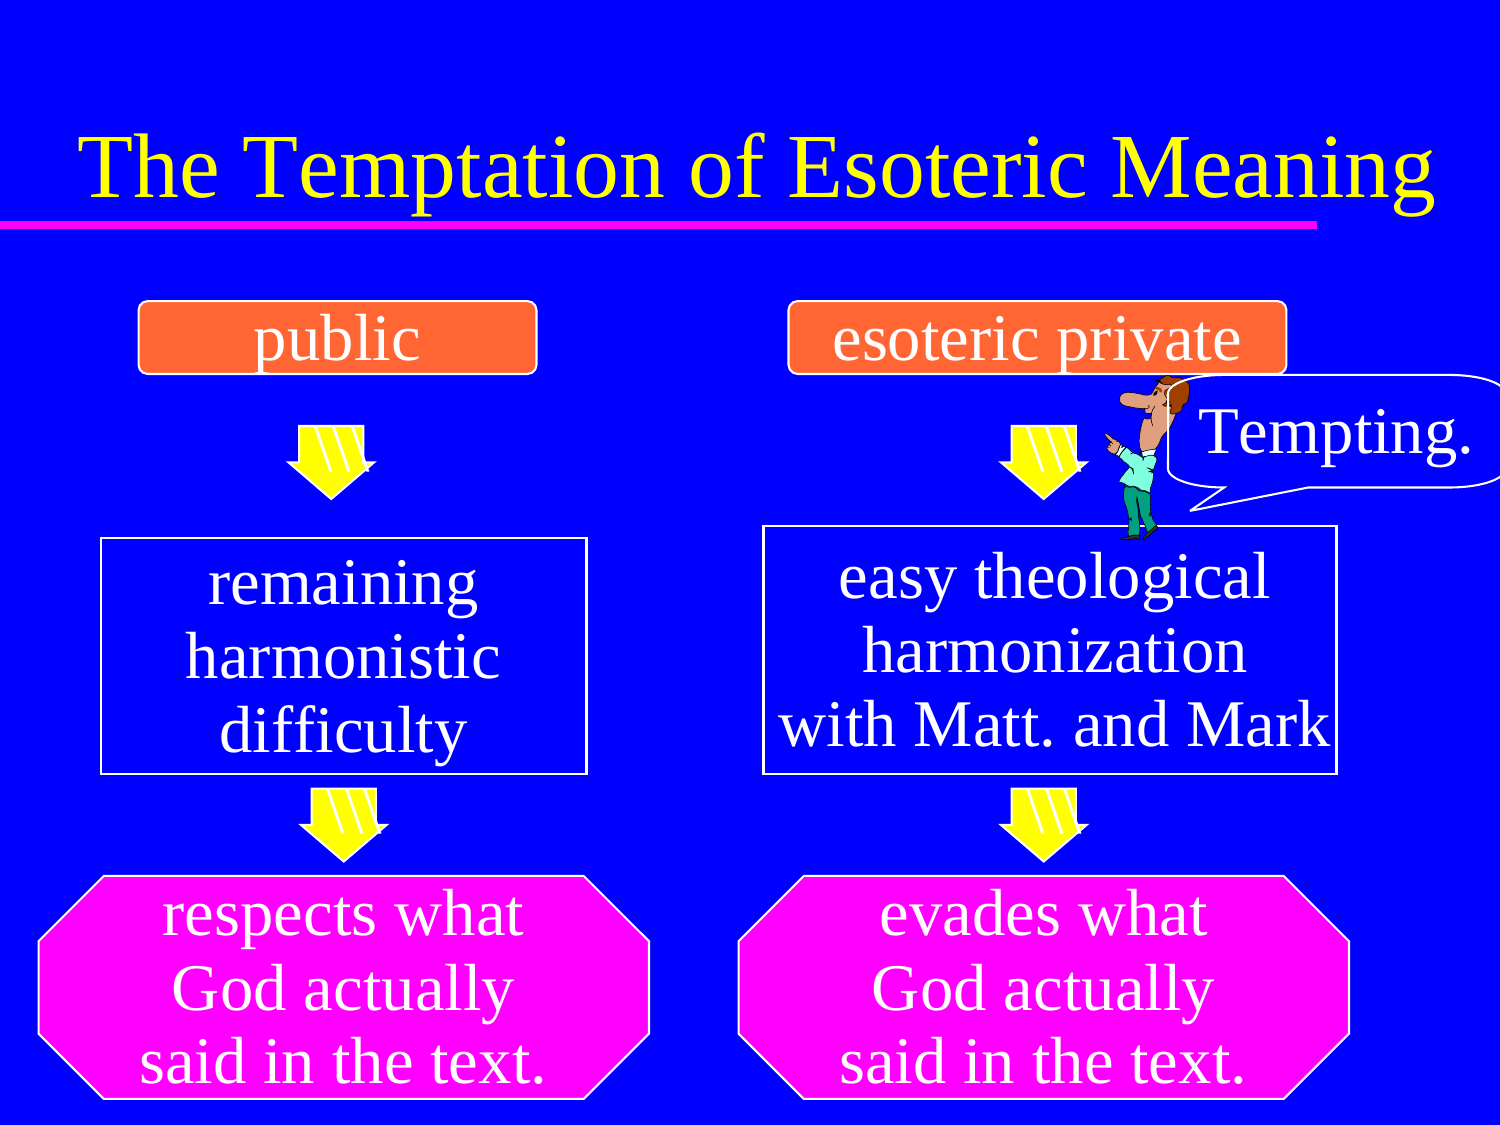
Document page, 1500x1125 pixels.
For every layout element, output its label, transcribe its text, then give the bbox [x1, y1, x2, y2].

title The Temptation of Esoteric Meaning [62, 43, 1500, 225]
text_box evades what God actually said in the text. [738, 875, 1349, 1099]
text_box easy theological harmonization with Matt. and Mark [763, 526, 1337, 774]
text_box esoteric private [1066, 332, 1081, 358]
text_box public [263, 332, 278, 358]
chart [1104, 375, 1191, 541]
text_box remaining harmonistic difficulty [101, 538, 587, 774]
text_box respects what God actually said in the text. [38, 875, 650, 1099]
text_box esoteric private [788, 301, 1287, 374]
text_box Tempting. [1167, 374, 1500, 511]
text_box public [138, 301, 537, 374]
text_box \\\ [1001, 425, 1078, 499]
text_box \\\ [288, 425, 366, 499]
text_box \\\ [1001, 788, 1078, 862]
text_box \\\ [301, 788, 378, 862]
